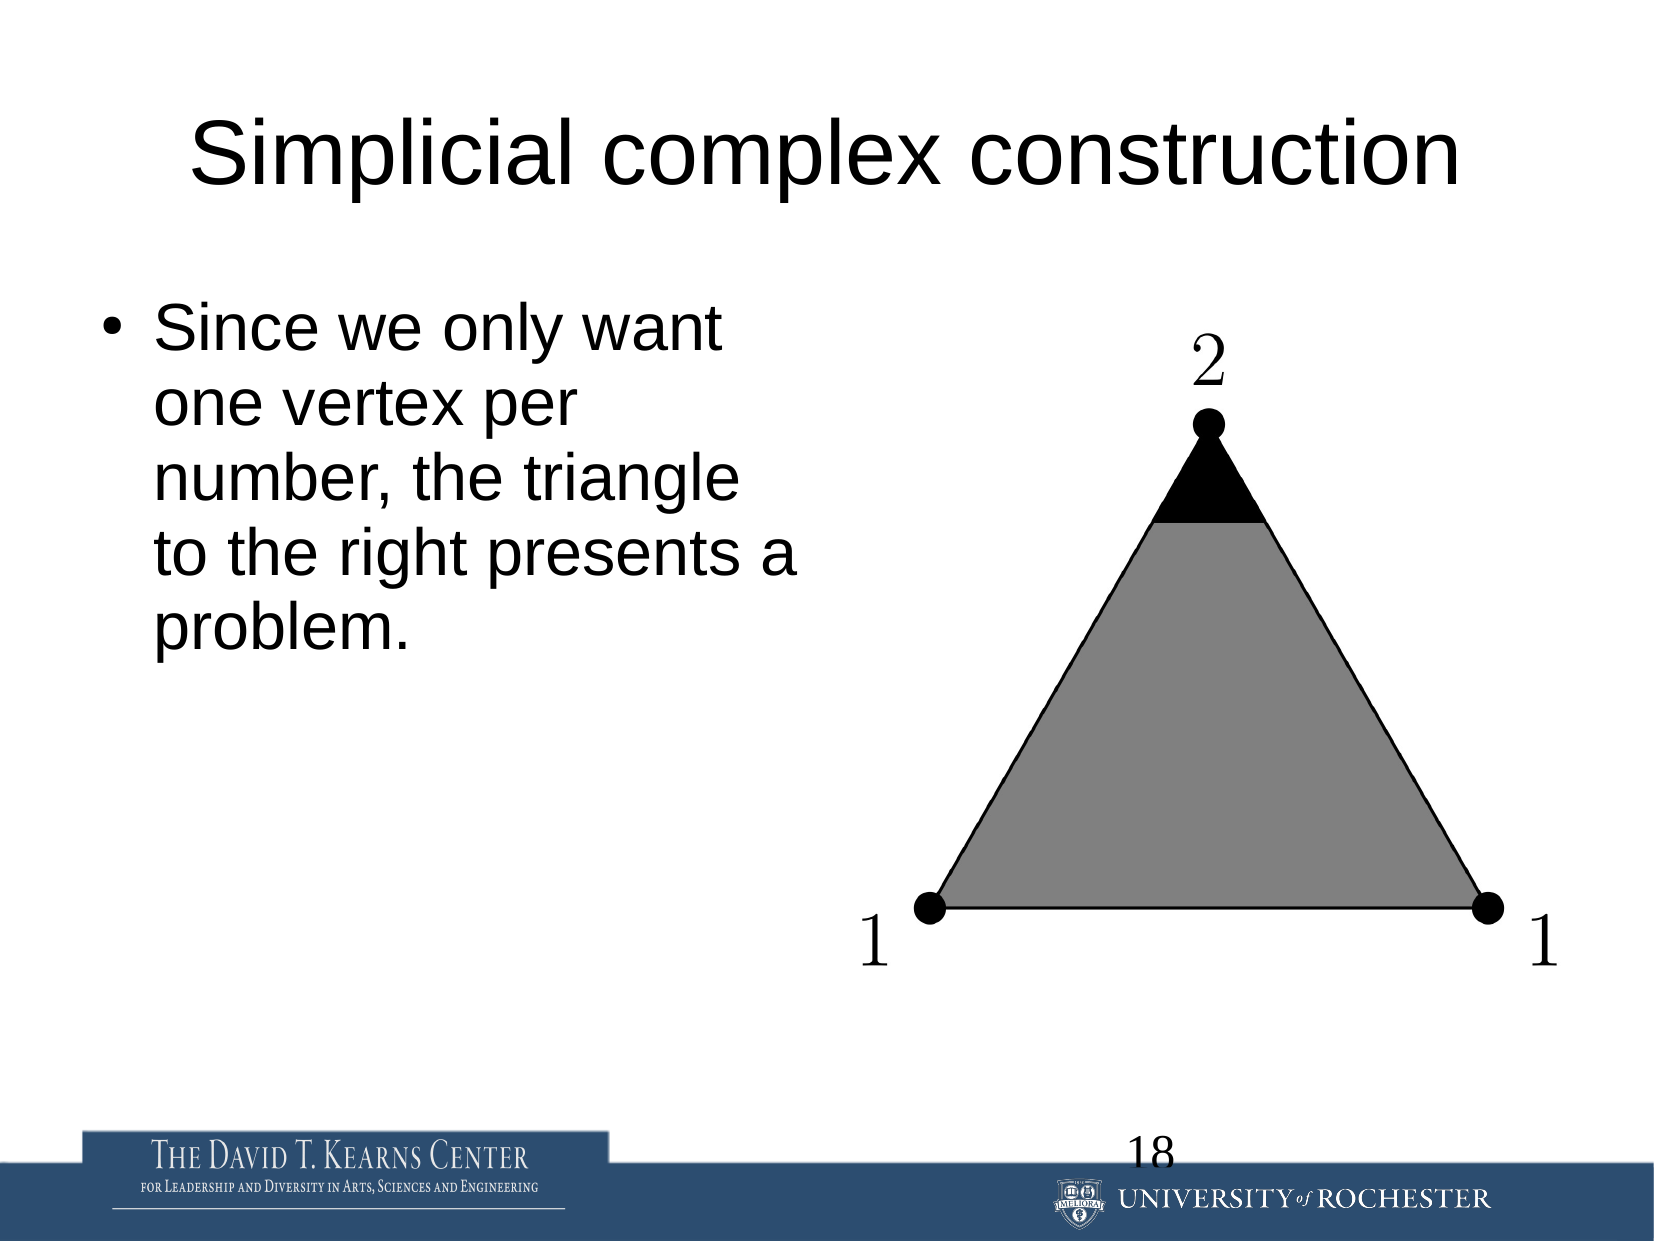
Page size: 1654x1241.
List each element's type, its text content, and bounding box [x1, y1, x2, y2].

picture [1157, 1138, 1168, 1151]
title Simplicial complex construction [82, 49, 1571, 257]
picture [1156, 1153, 1169, 1167]
list Since we only want one vertex per number, the triangle to the right presents a problem. [82, 290, 809, 1010]
picture [1053, 1178, 1492, 1230]
picture [0, 0, 1654, 1241]
